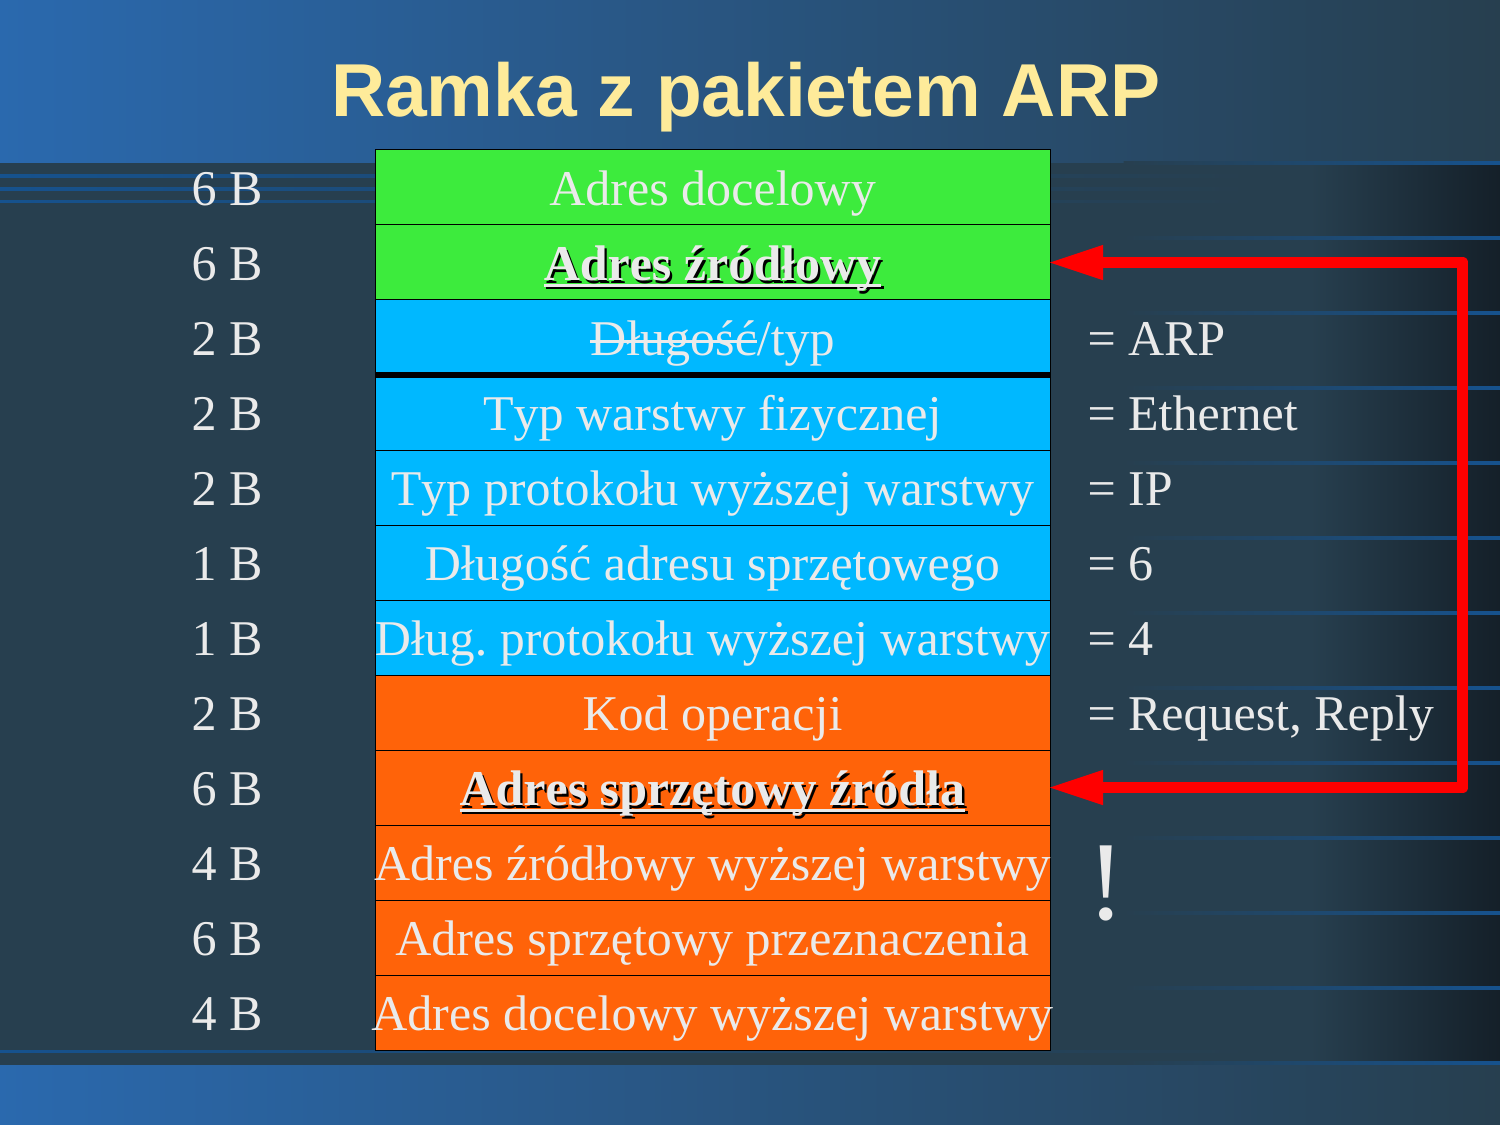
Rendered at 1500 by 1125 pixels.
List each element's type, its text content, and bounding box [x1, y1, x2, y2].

text_box = ARP [1087, 299, 1313, 376]
text_box Adres źródłowy [375, 224, 1051, 299]
text_box 6 B [112, 901, 263, 976]
text_box Adres docelowy [375, 149, 1051, 224]
text_box 6 B [112, 149, 263, 224]
text_box 4 B [112, 826, 263, 901]
text_box 2 B [112, 451, 263, 526]
text_box = Request, Reply [1087, 675, 1457, 751]
text_box = 6 [1087, 525, 1313, 600]
text_box Dług. protokołu wyższej warstwy [375, 601, 1051, 676]
text_box 2 B [112, 375, 263, 451]
text_box Długość/typ [375, 299, 1051, 375]
text_box 6 B [112, 751, 263, 826]
text_box 4 B [112, 976, 263, 1051]
title Ramka z pakietem ARP [83, 24, 1409, 151]
text_box Adres sprzętowy przeznaczenia [375, 901, 1051, 976]
text_box ! [1087, 812, 1125, 938]
text_box Typ protokołu wyższej warstwy [375, 450, 1051, 526]
text_box = Ethernet [1087, 376, 1313, 450]
text_box 2 B [112, 676, 263, 751]
text_box = 4 [1087, 600, 1313, 675]
text_box Adres źródłowy wyższej warstwy [375, 826, 1051, 901]
text_box Adres docelowy wyższej warstwy [375, 976, 1051, 1051]
text_box 1 B [112, 526, 263, 601]
text_box 1 B [112, 601, 263, 676]
text_box Adres sprzętowy źródła [375, 751, 1051, 826]
text_box 2 B [112, 299, 263, 375]
text_box Typ warstwy fizycznej [375, 375, 1051, 450]
text_box Długość adresu sprzętowego [375, 526, 1051, 601]
text_box Kod operacji [375, 676, 1051, 751]
text_box 6 B [112, 224, 263, 299]
text_box = IP [1087, 450, 1313, 525]
